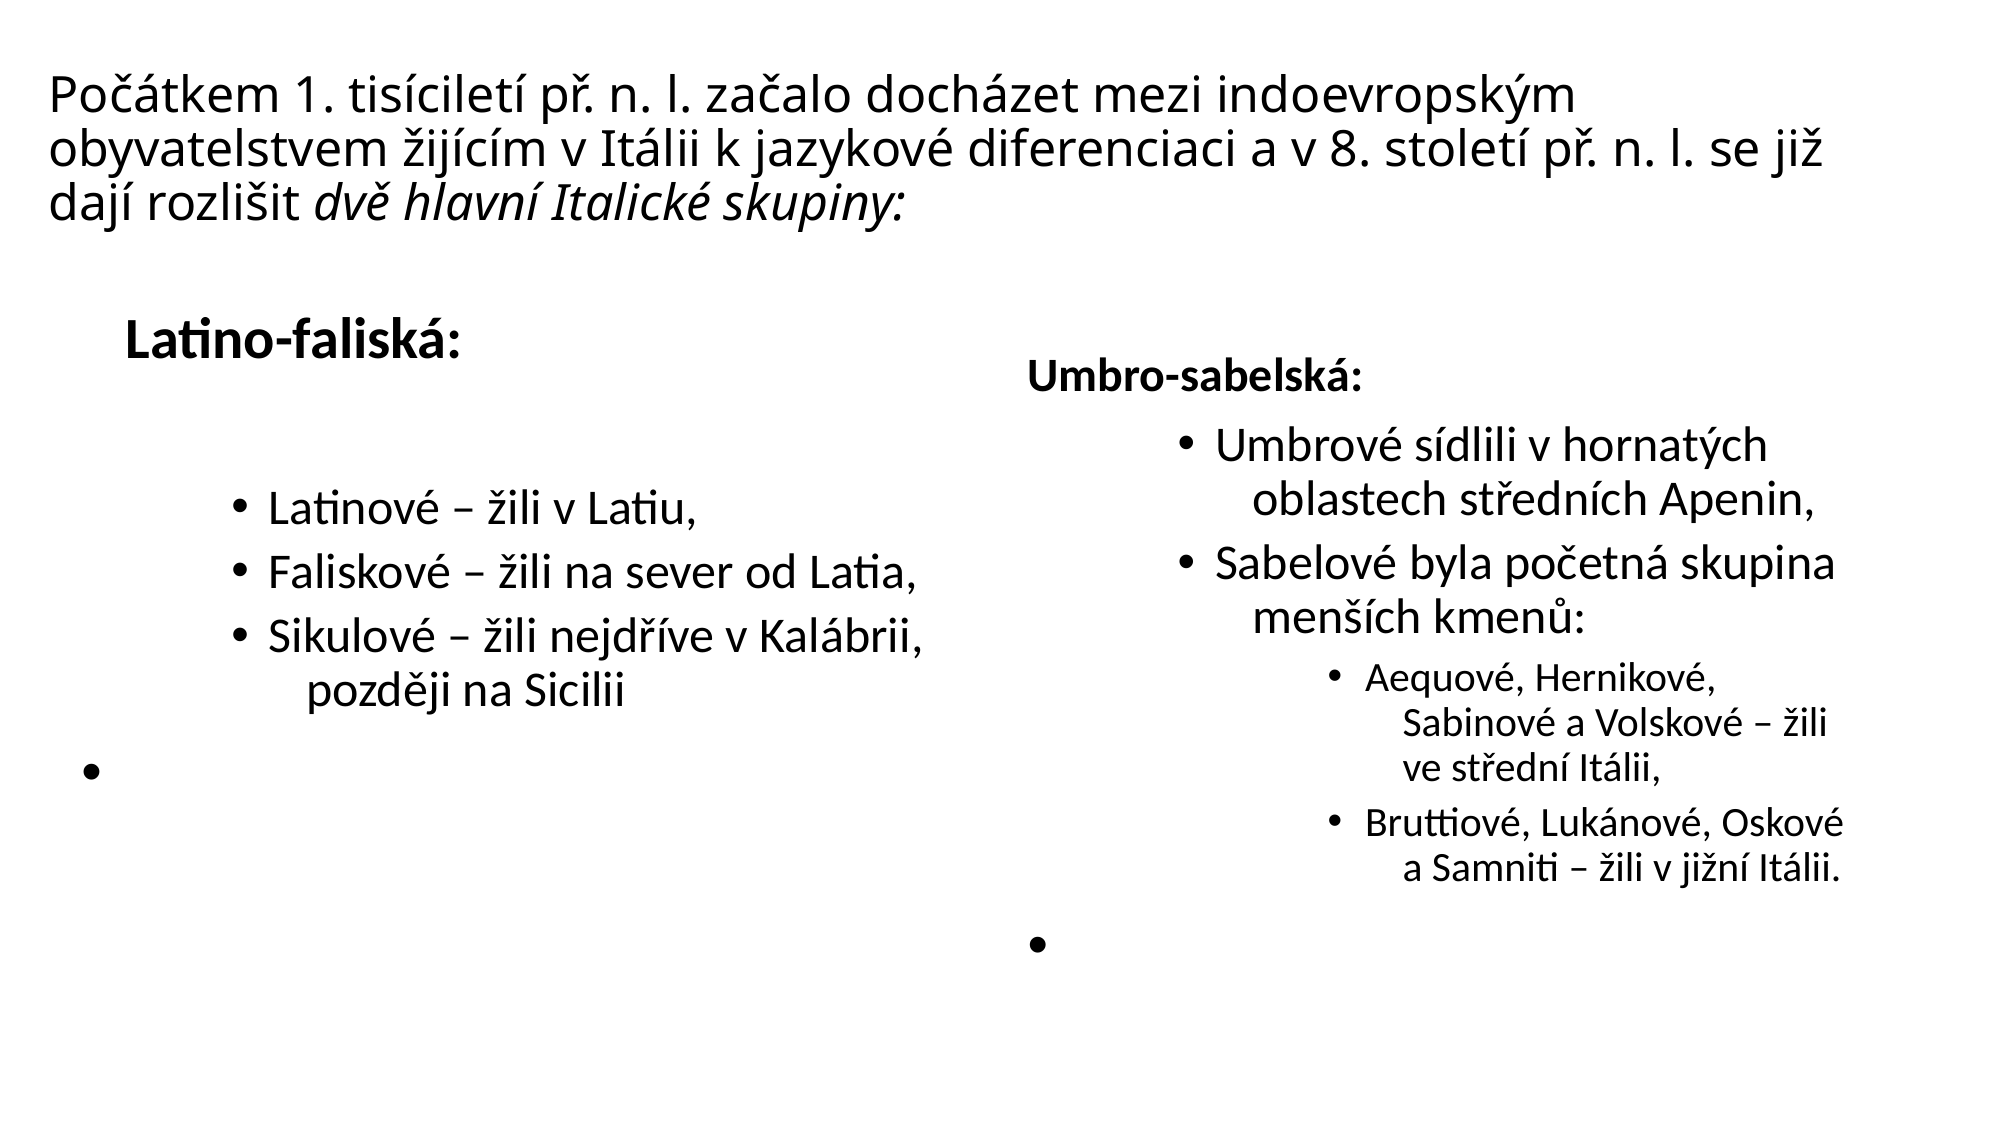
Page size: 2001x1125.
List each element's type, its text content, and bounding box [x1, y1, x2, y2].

list Umbrové sídlili v hornatých oblastech středních Apenin, Sabelové byla početná skupina menších kmenů: Aequové, Hernikové, Sabinové a Volskové – žili ve střední Itálii, Bruttiové, Lukánové, Oskové a Samniti – žili v jižní Itálii. [1012, 410, 1863, 1016]
list Latinové – žili v Latiu, Faliskové – žili na sever od Latia, Sikulové – žili nejdříve v Kalábrii, později na Sicilii [66, 473, 984, 1016]
title Počátkem 1. tisíciletí př. n. l. začalo docházet mezi indoevropským obyvatelstvem žijícím v Itálii k jazykové diferenciaci a v 8. století př. n. l. se již dají rozlišit dvě hlavní Italické skupiny: [33, 59, 1863, 302]
list Umbro-sabelská: [1012, 275, 1863, 410]
list Latino-faliská: [110, 275, 949, 411]
